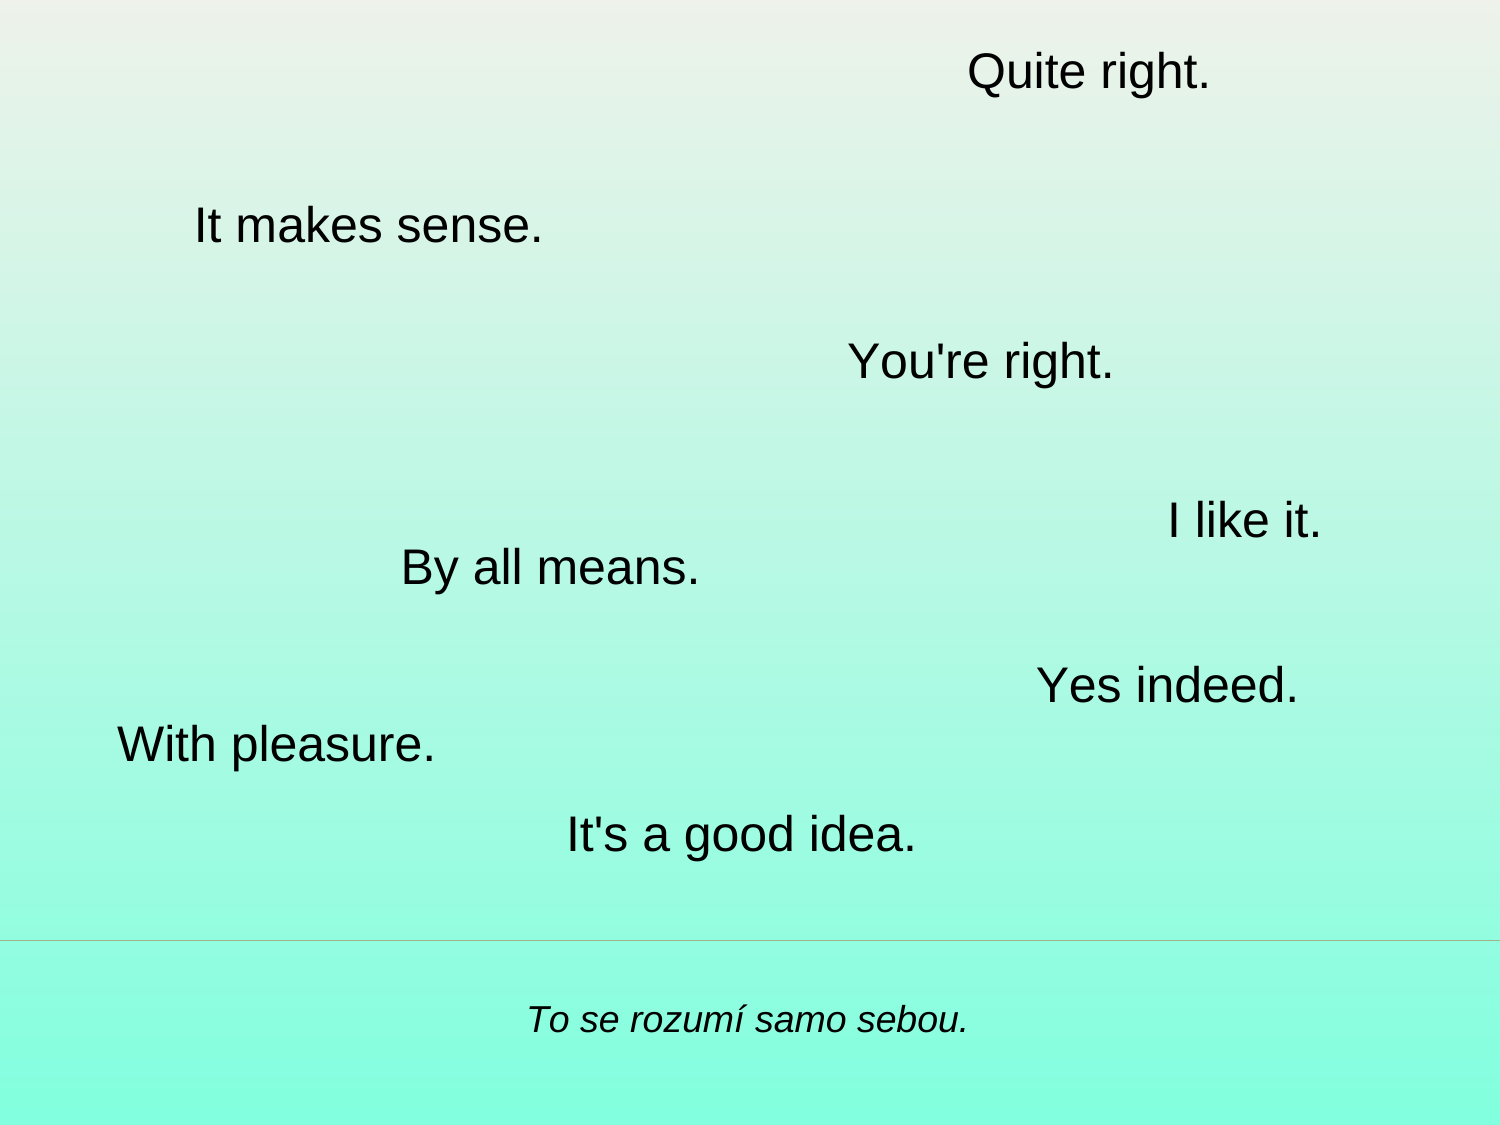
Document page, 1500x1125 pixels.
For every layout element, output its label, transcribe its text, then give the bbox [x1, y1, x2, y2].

text_box With pleasure. [102, 704, 452, 780]
text_box It makes sense. [178, 184, 560, 261]
text_box Yes indeed. [1021, 645, 1315, 721]
text_box By all means. [385, 527, 716, 603]
text_box Quite right. [952, 30, 1227, 107]
text_box To se rozumí samo sebou. [511, 987, 985, 1049]
text_box It's a good idea. [551, 793, 933, 870]
text_box I like it. [1152, 479, 1338, 556]
text_box You're right. [832, 321, 1131, 397]
